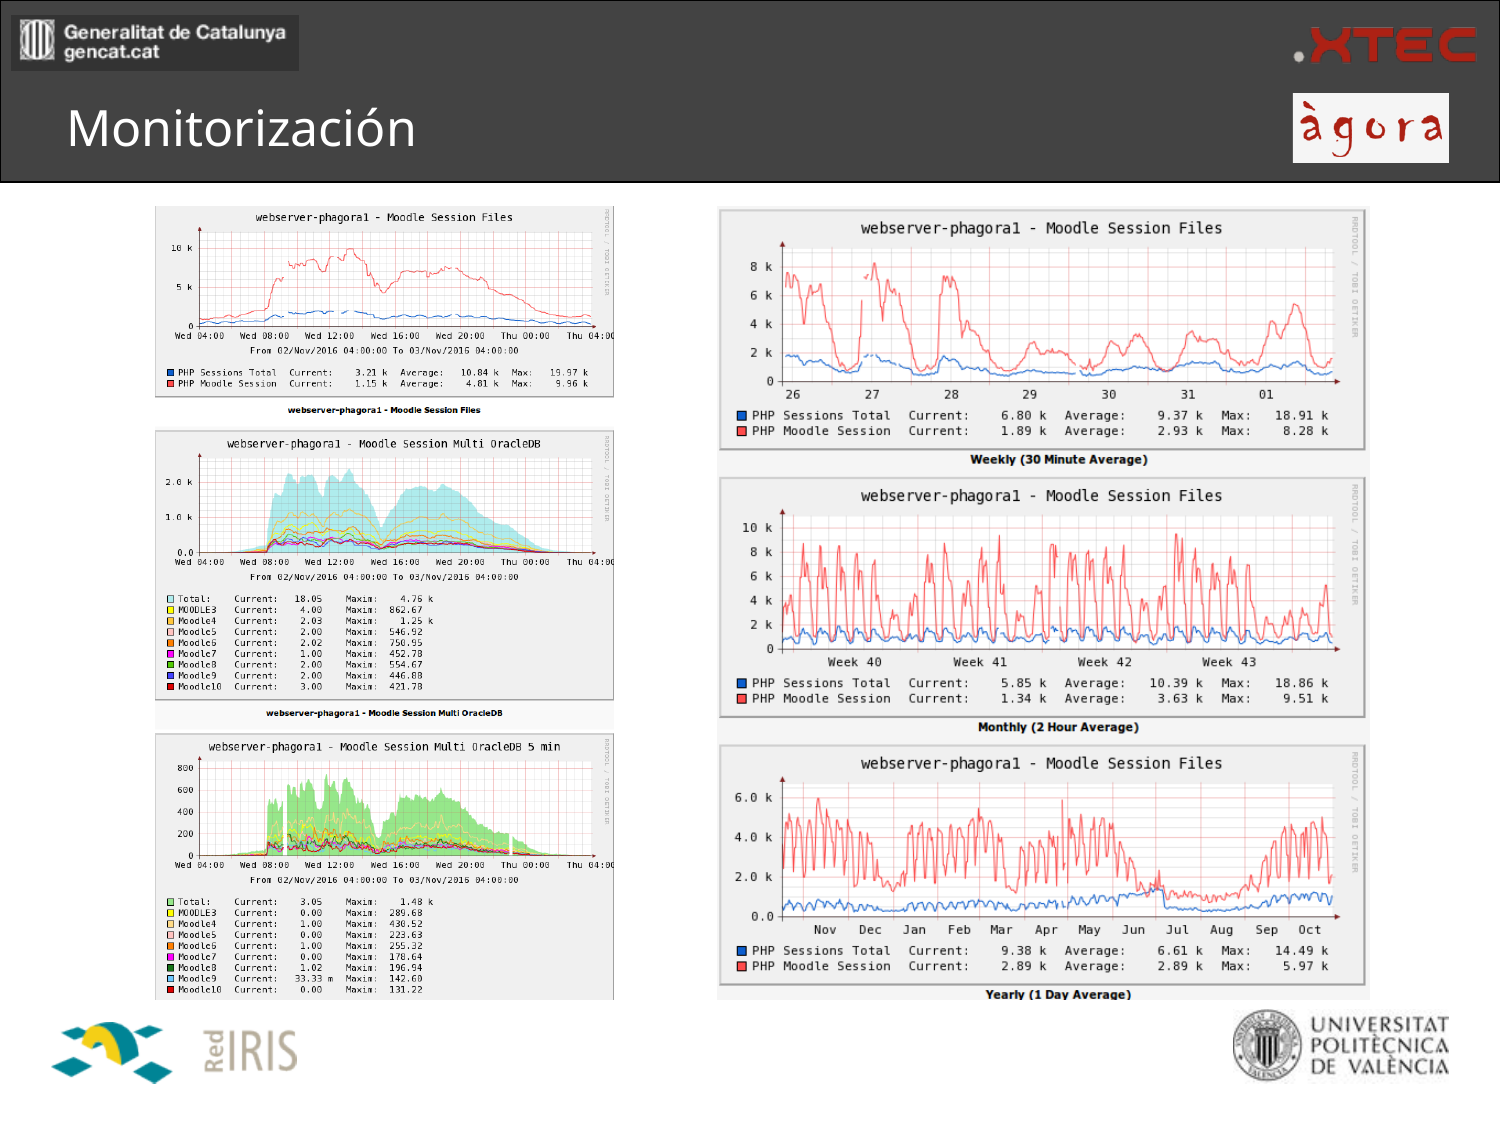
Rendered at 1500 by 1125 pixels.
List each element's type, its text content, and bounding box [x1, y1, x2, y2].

picture [1293, 23, 1480, 67]
picture [1233, 1009, 1449, 1084]
picture [11, 15, 299, 71]
picture [717, 206, 1370, 1000]
picture [155, 206, 614, 1000]
title Monitorización [51, 81, 1449, 207]
picture [51, 1022, 297, 1084]
